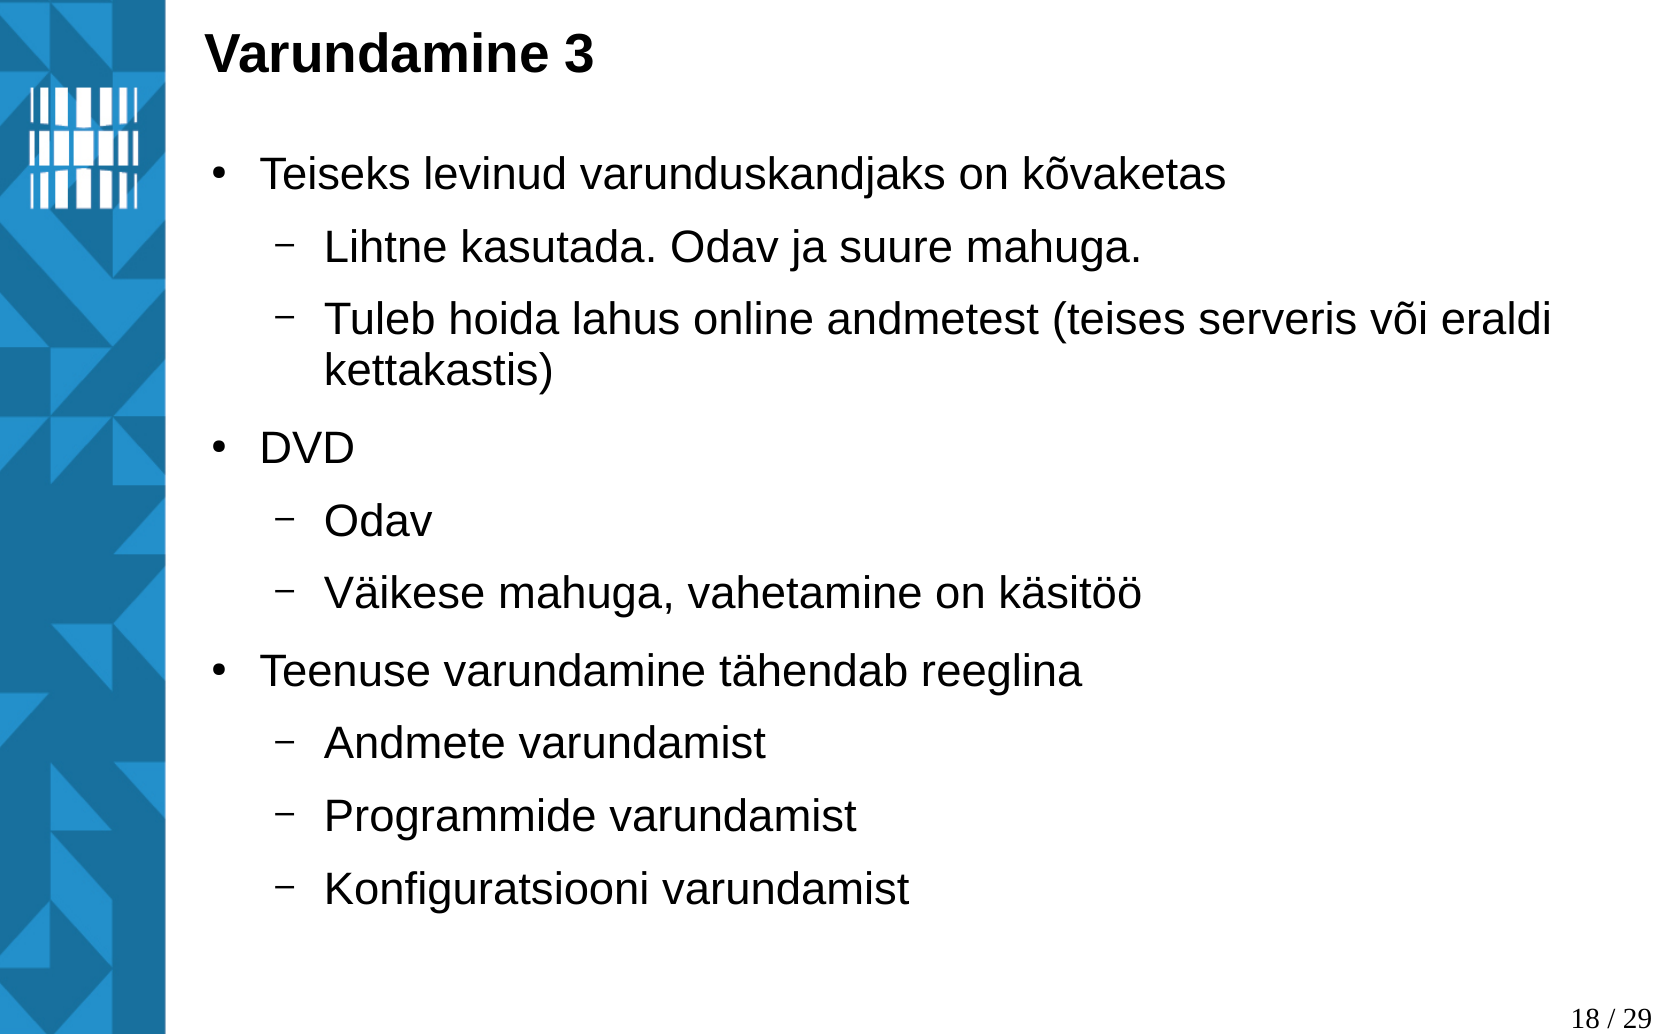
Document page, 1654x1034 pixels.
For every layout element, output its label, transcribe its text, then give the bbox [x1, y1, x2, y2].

list Teiseks levinud varunduskandjaks on kõvaketas Lihtne kasutada. Odav ja suure mahuga. Tuleb hoida lahus online andmetest (teises serveris või eraldi kettakastis) DVD Odav Väikese mahuga, vahetamine on käsitöö Teenuse varundamine tähendab reeglina Andmete varundamist Programmide varundamist Konfiguratsiooni varundamist [194, 148, 1595, 916]
title Varundamine 3 [204, 11, 1607, 95]
